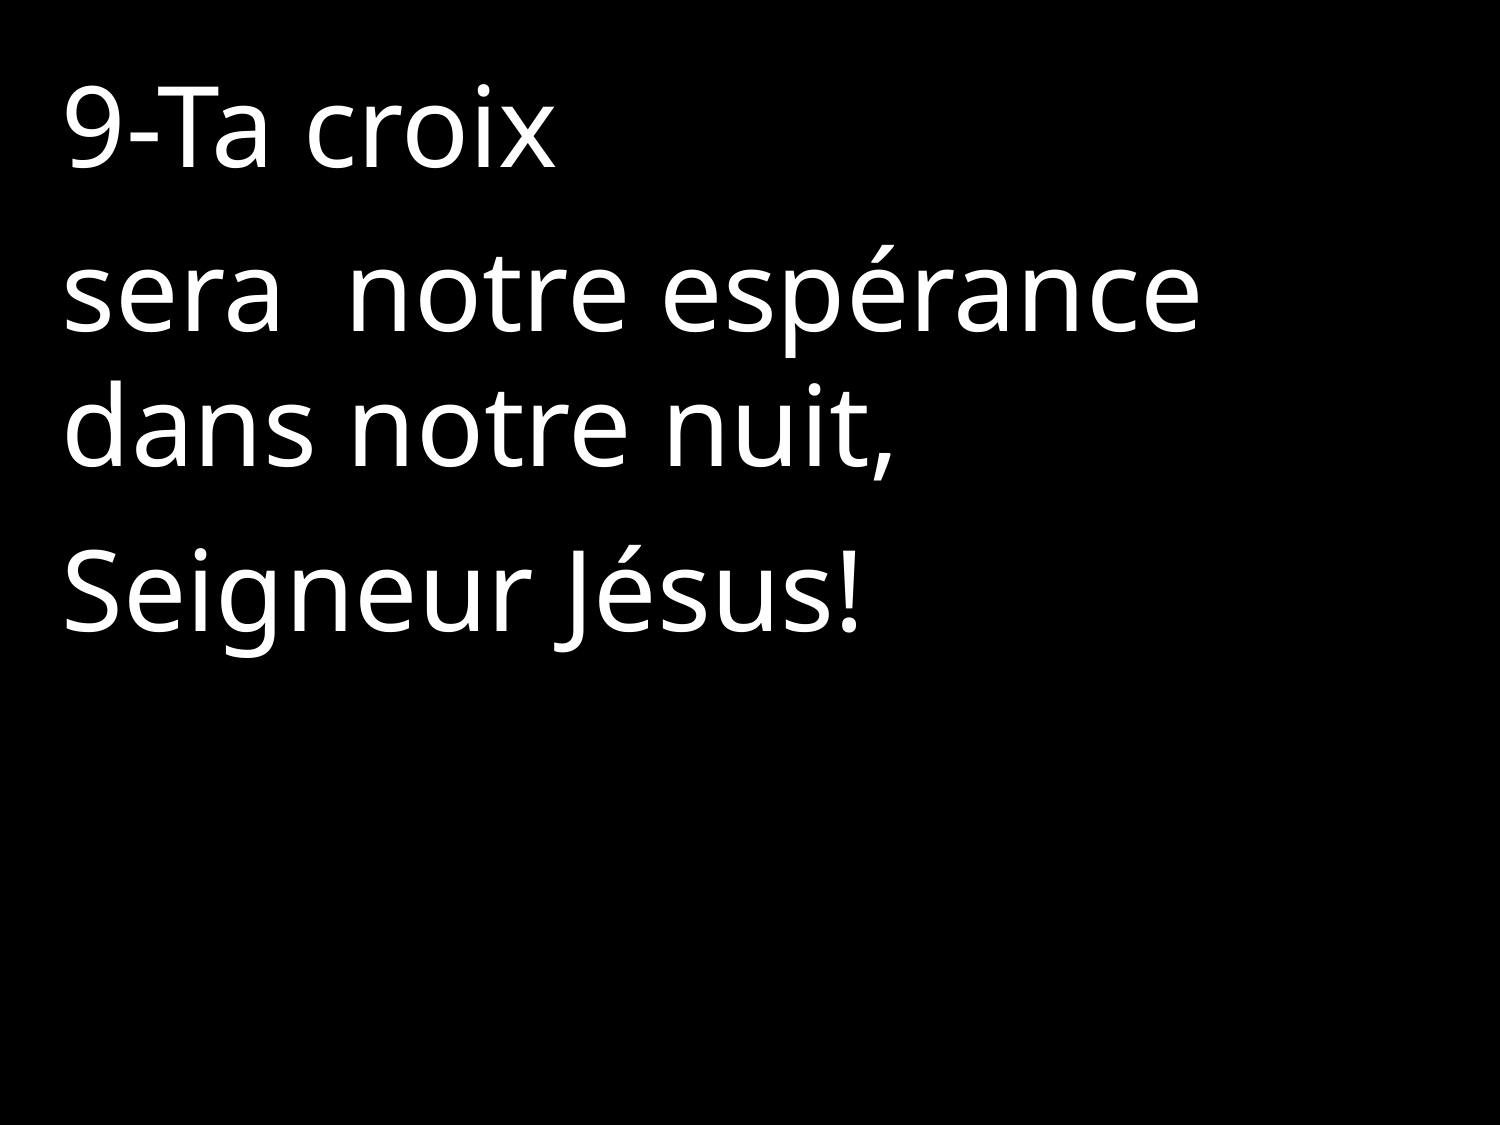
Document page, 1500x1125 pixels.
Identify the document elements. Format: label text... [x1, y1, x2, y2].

list 9-Ta croix sera notre espérance dans notre nuit, Seigneur Jésus! [47, 47, 1500, 1010]
